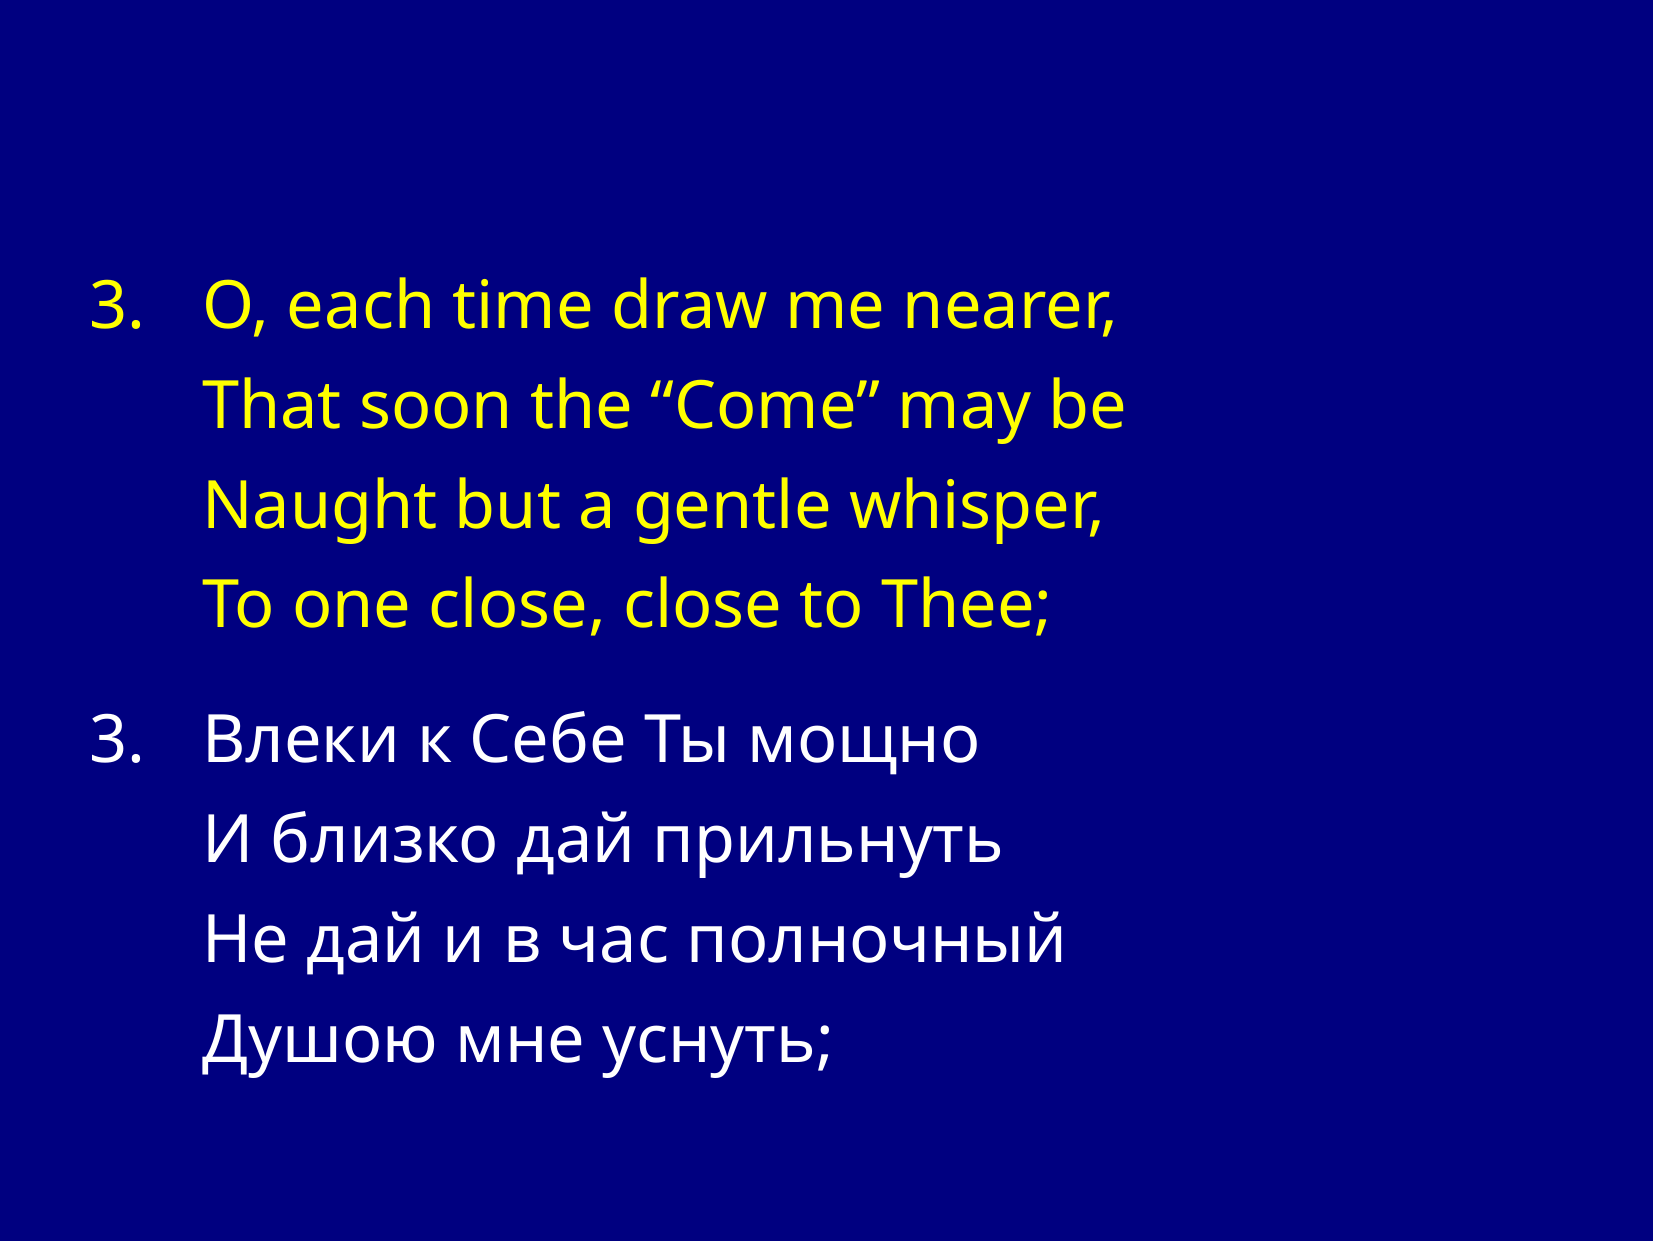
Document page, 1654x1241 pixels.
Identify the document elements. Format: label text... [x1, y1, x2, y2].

text_box 3. O, each time draw me nearer, That soon the “Come” may be Naught but a gentle whisper, To one close, close to Thee; [75, 150, 1576, 638]
text_box 3. Влеки к Себе Ты мощно И близко дай прильнуть Не дай и в час полночный Душою мне уснуть; [75, 675, 1576, 1163]
